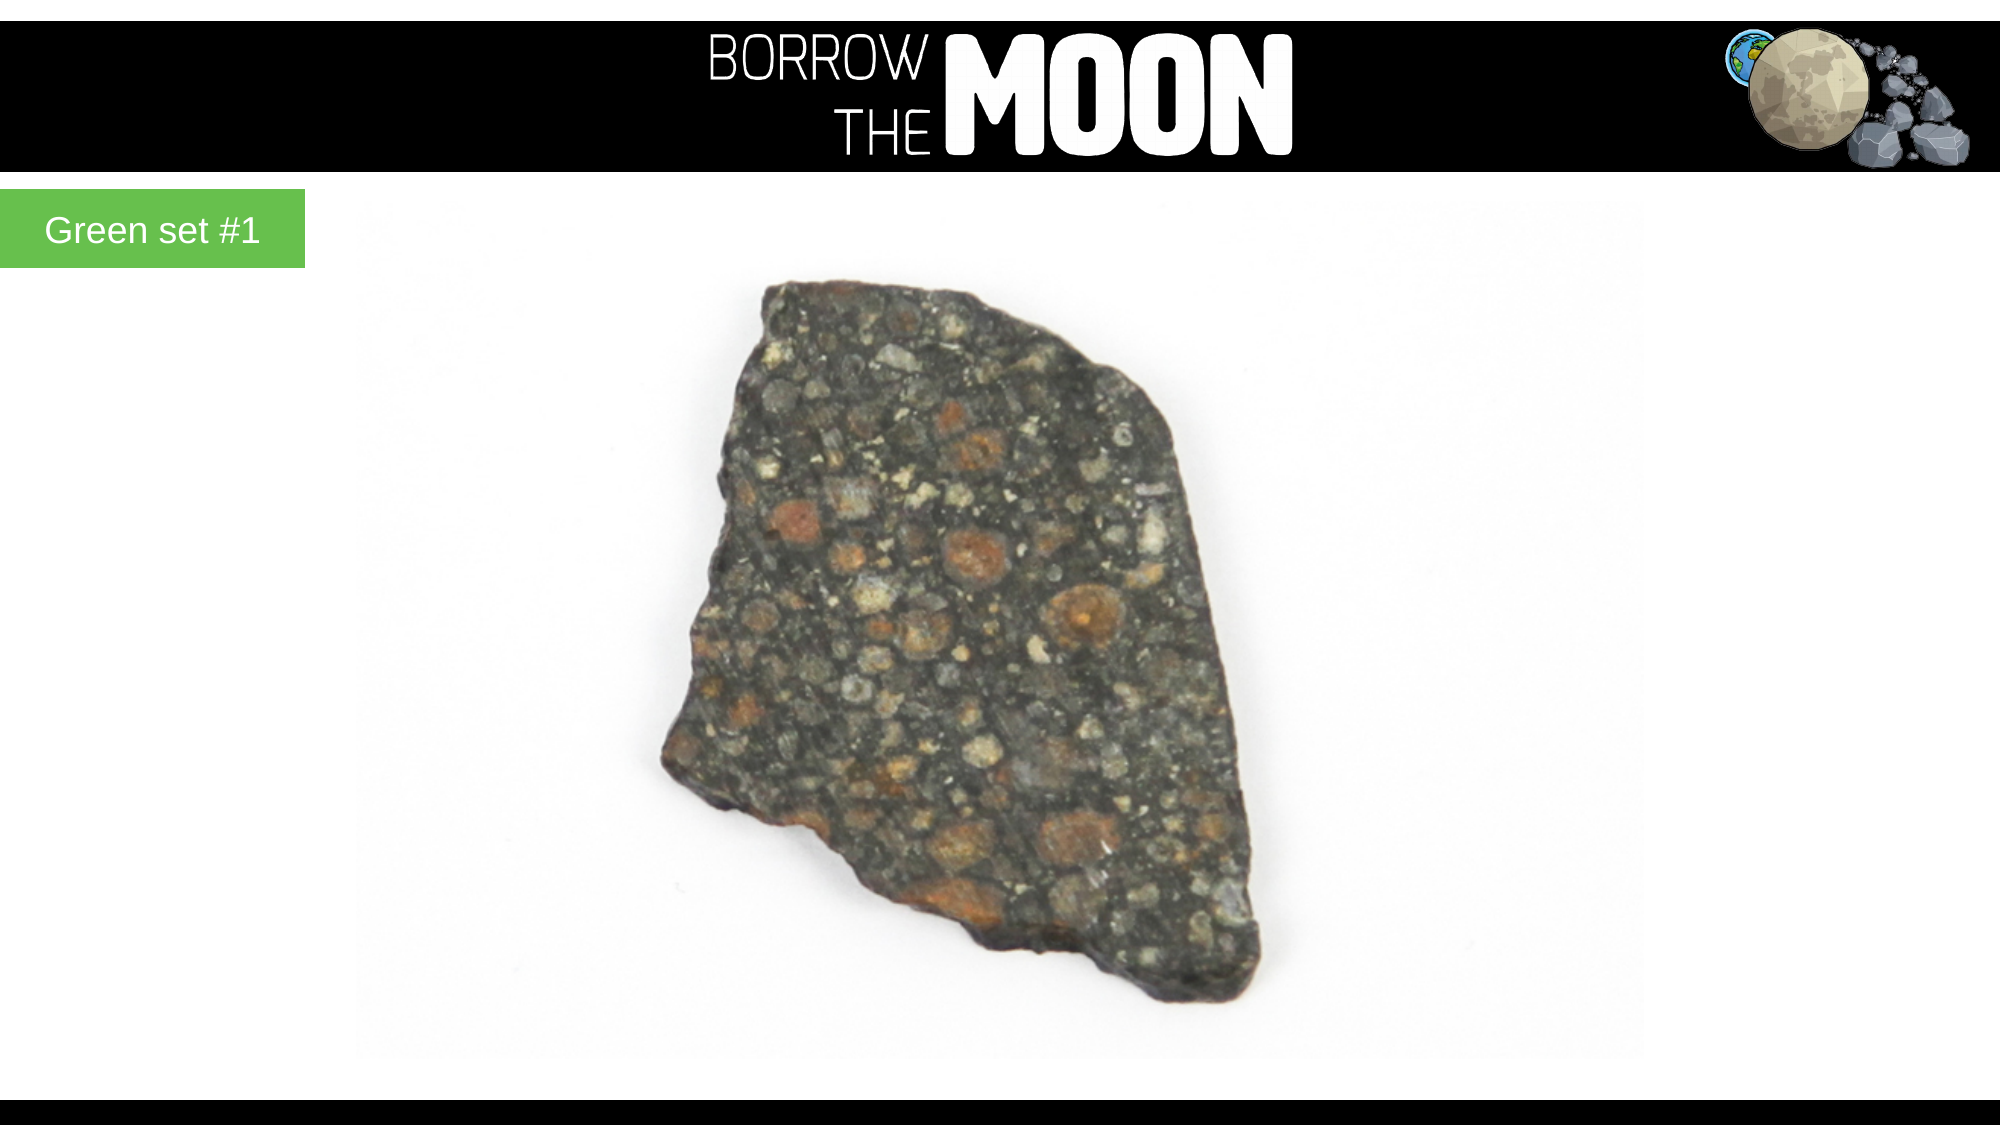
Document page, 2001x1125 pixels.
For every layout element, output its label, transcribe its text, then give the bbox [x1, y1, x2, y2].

picture [356, 201, 1644, 1059]
text_box Green set #1 [0, 189, 305, 268]
